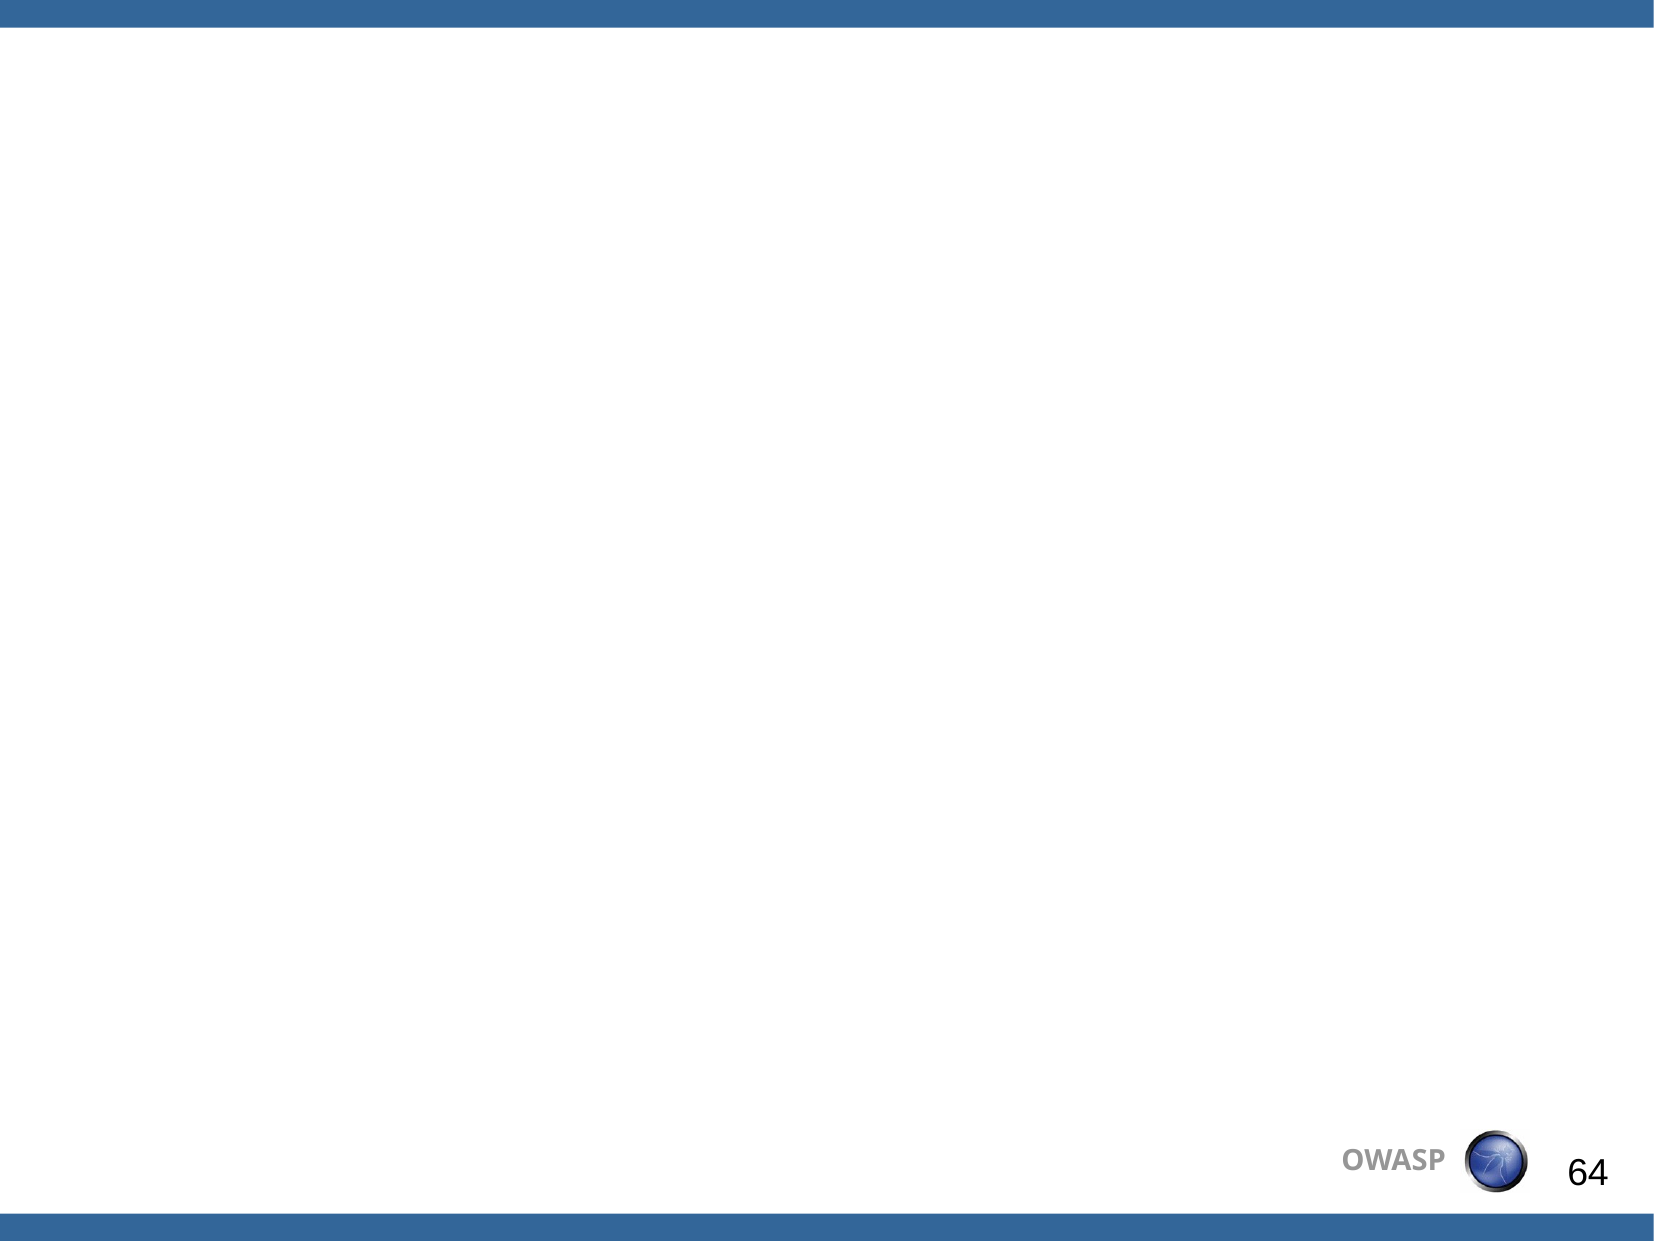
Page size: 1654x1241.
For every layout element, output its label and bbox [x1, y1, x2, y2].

picture [1460, 1129, 1530, 1193]
